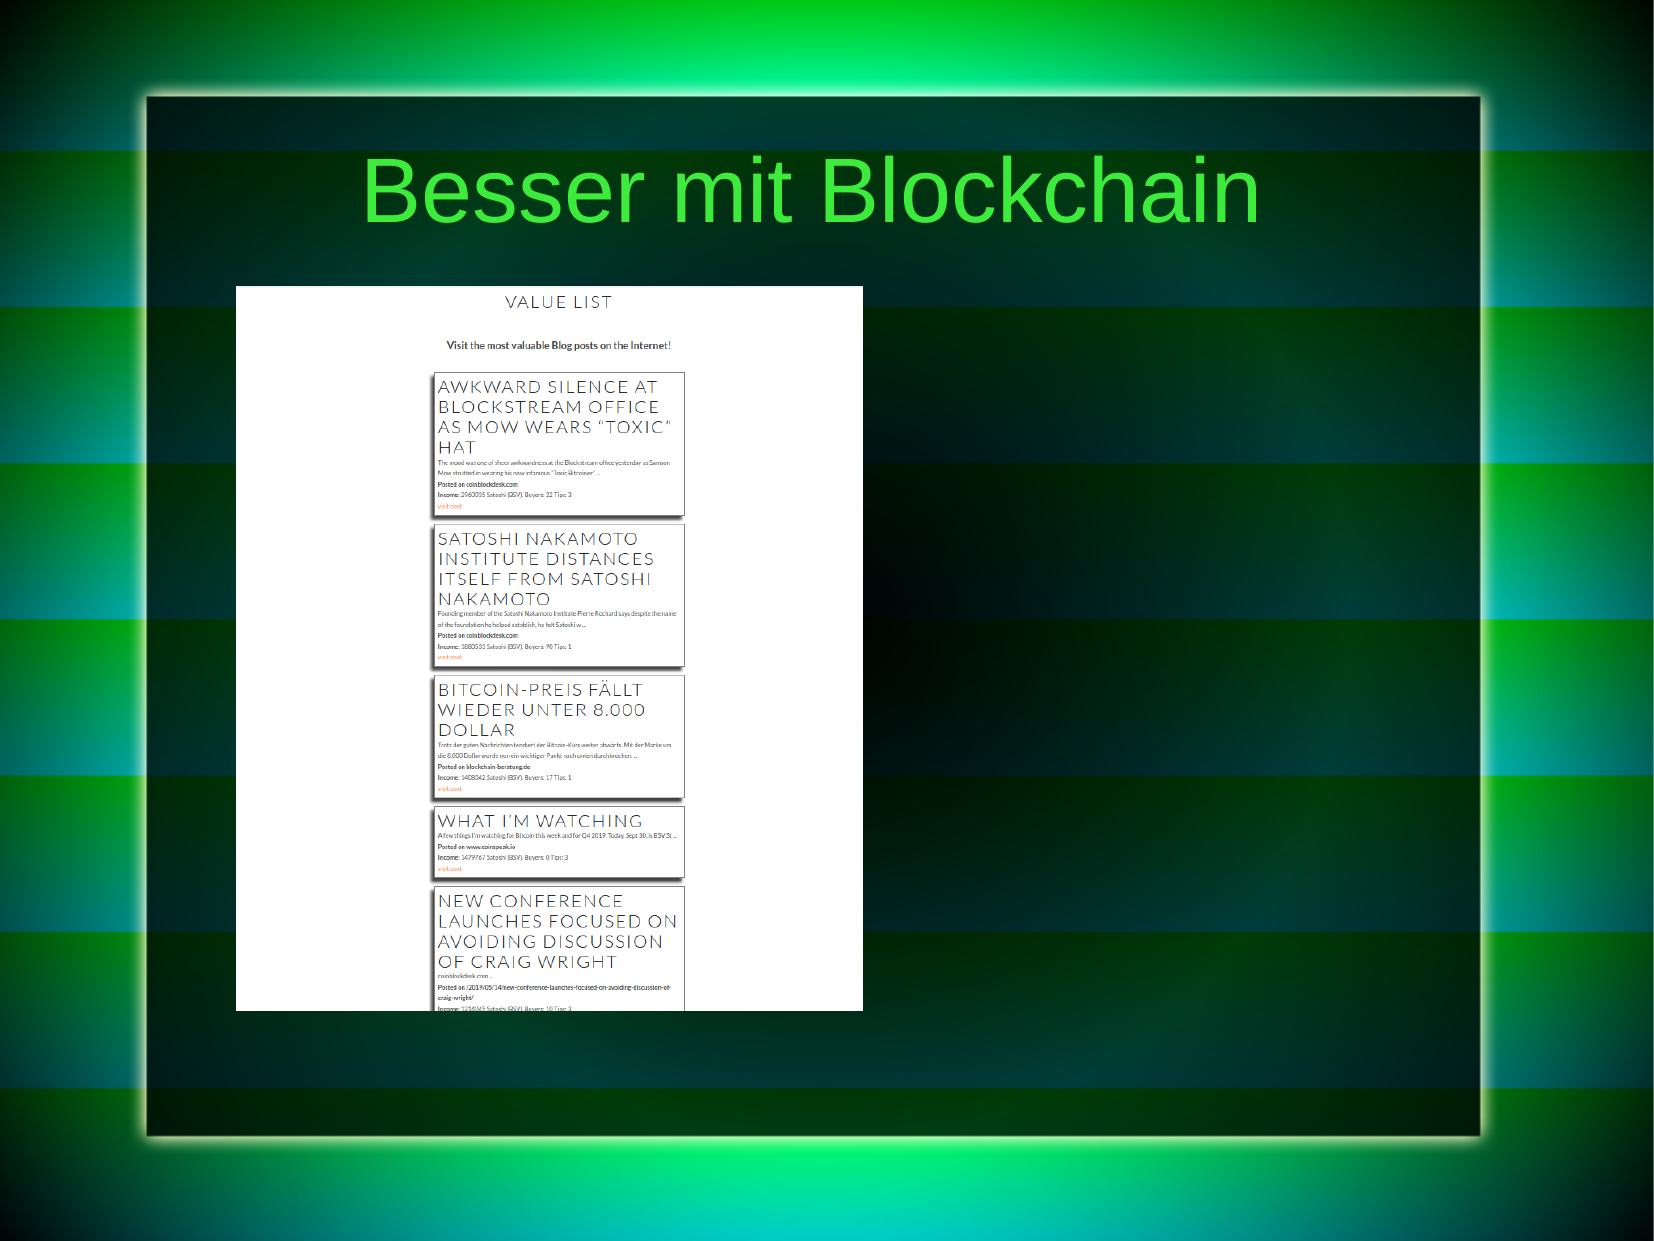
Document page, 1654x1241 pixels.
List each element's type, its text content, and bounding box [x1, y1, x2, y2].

title Besser mit Blockchain [147, 94, 1477, 287]
picture [0, 0, 1654, 1241]
